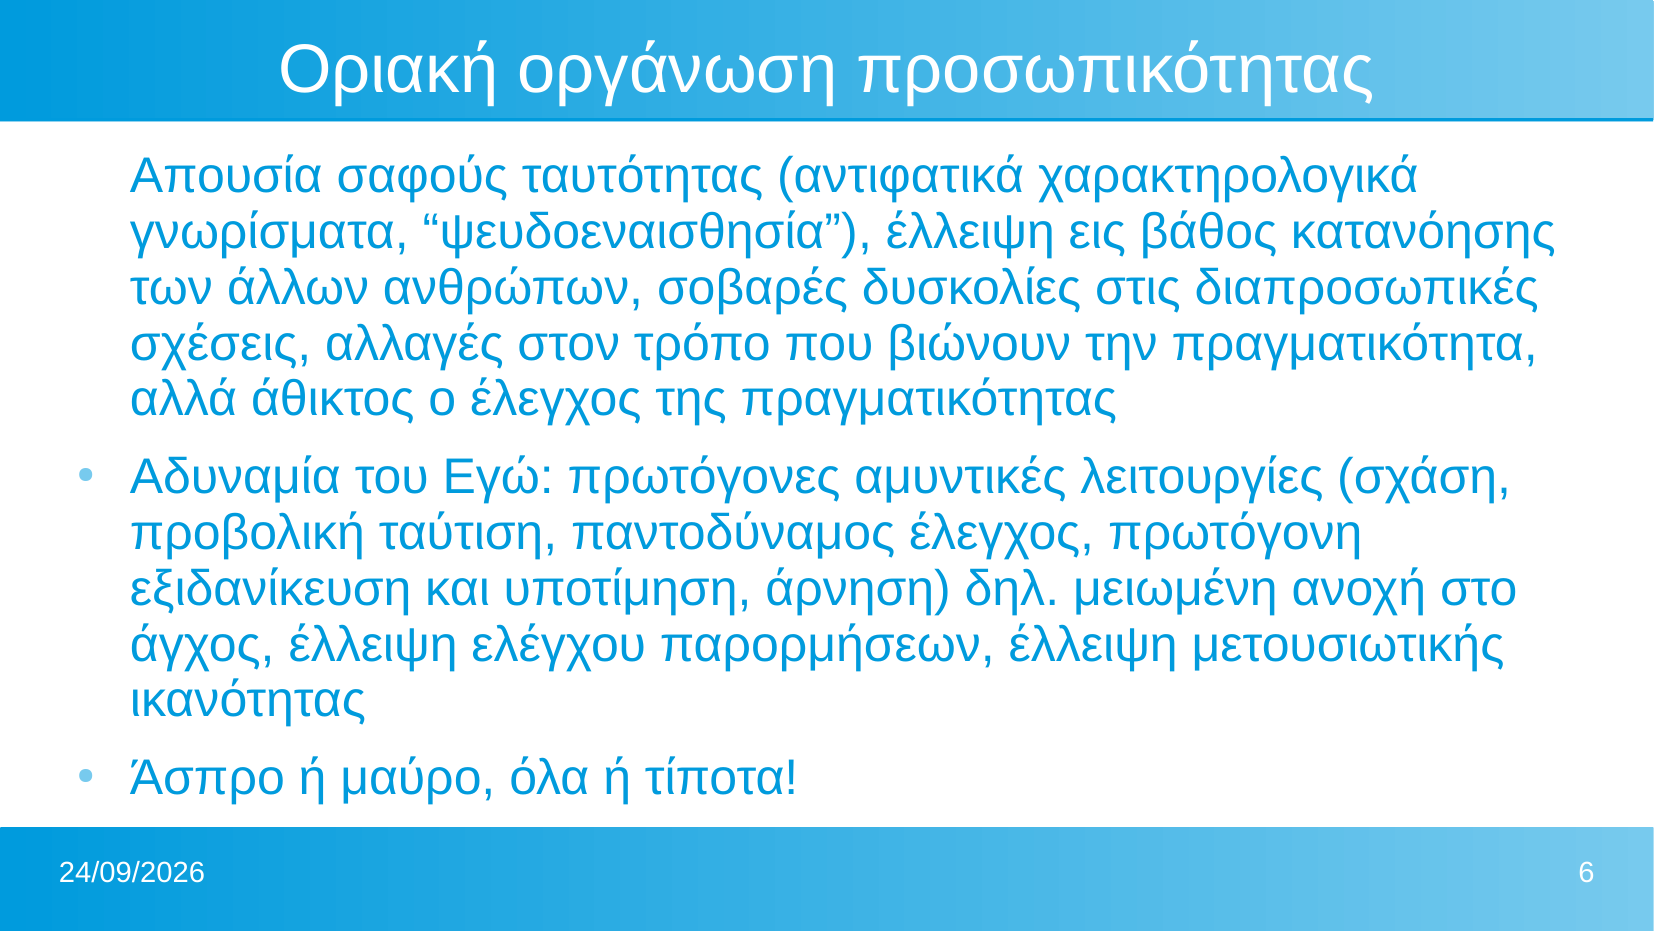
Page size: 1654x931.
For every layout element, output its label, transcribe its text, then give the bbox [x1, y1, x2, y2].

title Οριακή οργάνωση προσωπικότητας [59, 29, 1595, 108]
list Απουσία σαφούς ταυτότητας (αντιφατικά χαρακτηρολογικά γνωρίσματα, “ψευδοεναισθησία”), έλλειψη εις βάθος κατανόησης των άλλων ανθρώπων, σοβαρές δυσκολίες στις διαπροσωπικές σχέσεις, αλλαγές στον τρόπο που βιώνουν την πραγματικότητα, αλλά άθικτος ο έλεγχος της πραγματικότητας Αδυναμία του Εγώ: πρωτόγονες αμυντικές λειτουργίες (σχάση, προβολική ταύτιση, παντοδύναμος έλεγχος, πρωτόγονη εξιδανίκευση και υποτίμηση, άρνηση) δηλ. μειωμένη ανοχή στο άγχος, έλλειψη ελέγχου παρορμήσεων, έλλειψη μετουσιωτικής ικανότητας Άσπρο ή μαύρο, όλα ή τίποτα! [59, 147, 1595, 768]
